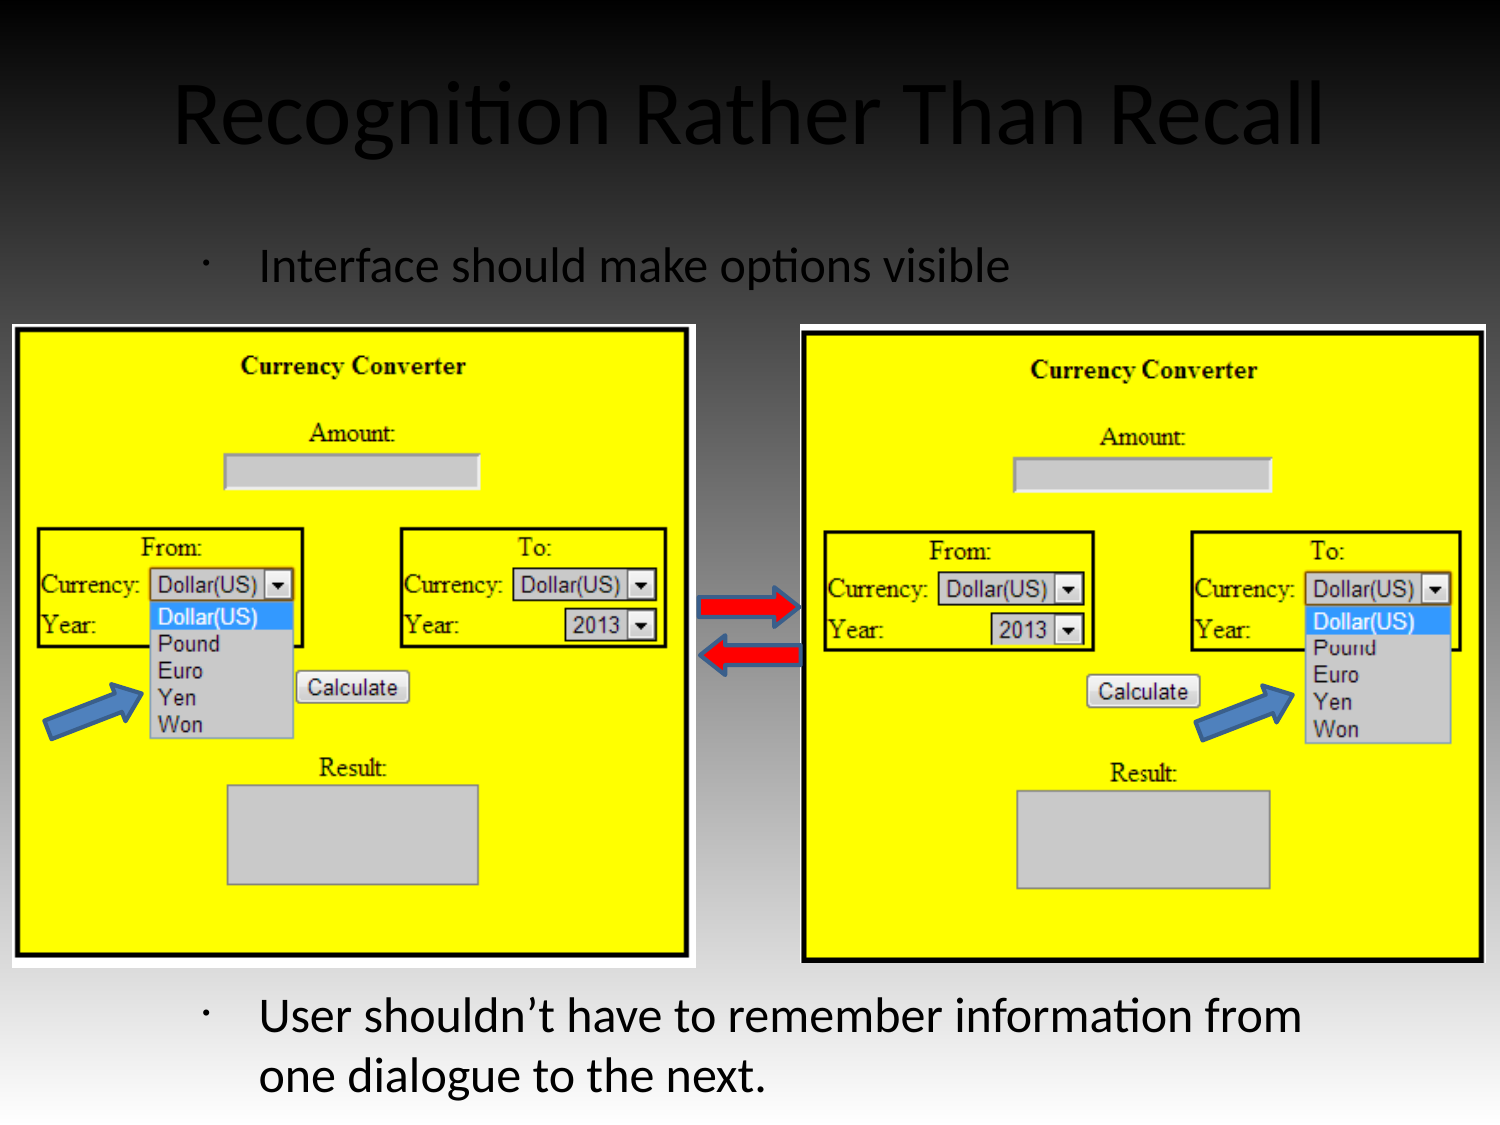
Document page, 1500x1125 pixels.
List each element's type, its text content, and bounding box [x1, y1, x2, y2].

picture [800, 324, 1486, 963]
text_box [1195, 685, 1293, 741]
text_box [700, 635, 801, 676]
title Recognition Rather Than Recall [75, 45, 1425, 233]
text_box Interface should make options visible [187, 224, 1325, 300]
text_box [44, 684, 142, 740]
text_box User shouldn’t have to remember information from one dialogue to the next. [187, 974, 1325, 1110]
text_box [698, 587, 800, 627]
picture [12, 324, 696, 968]
